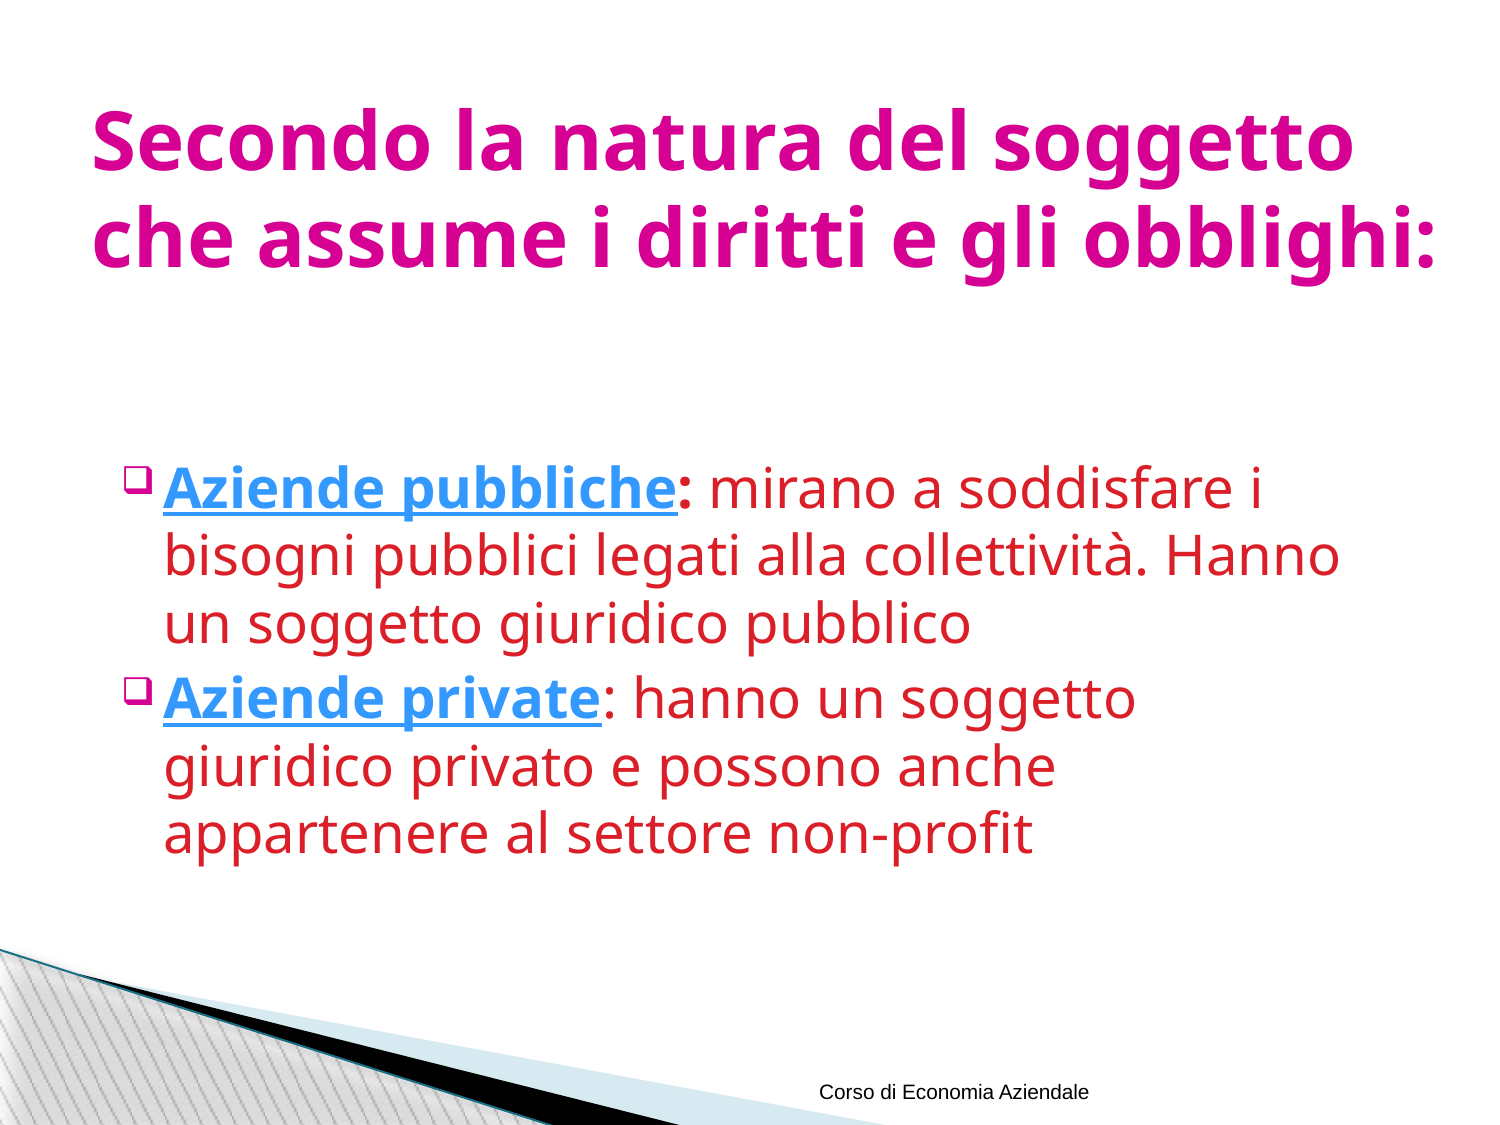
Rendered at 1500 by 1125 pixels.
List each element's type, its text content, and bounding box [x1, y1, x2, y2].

title Secondo la natura del soggetto che assume i diritti e gli obblighi: [76, 66, 1459, 307]
footer Corso di Economia Aziendale [718, 1051, 1105, 1112]
list Aziende pubbliche: mirano a soddisfare i bisogni pubblici legati alla collettività. Hanno un soggetto giuridico pubblico Aziende private: hanno un soggetto giuridico privato e possono anche appartenere al settore non-profit [88, 444, 1364, 895]
